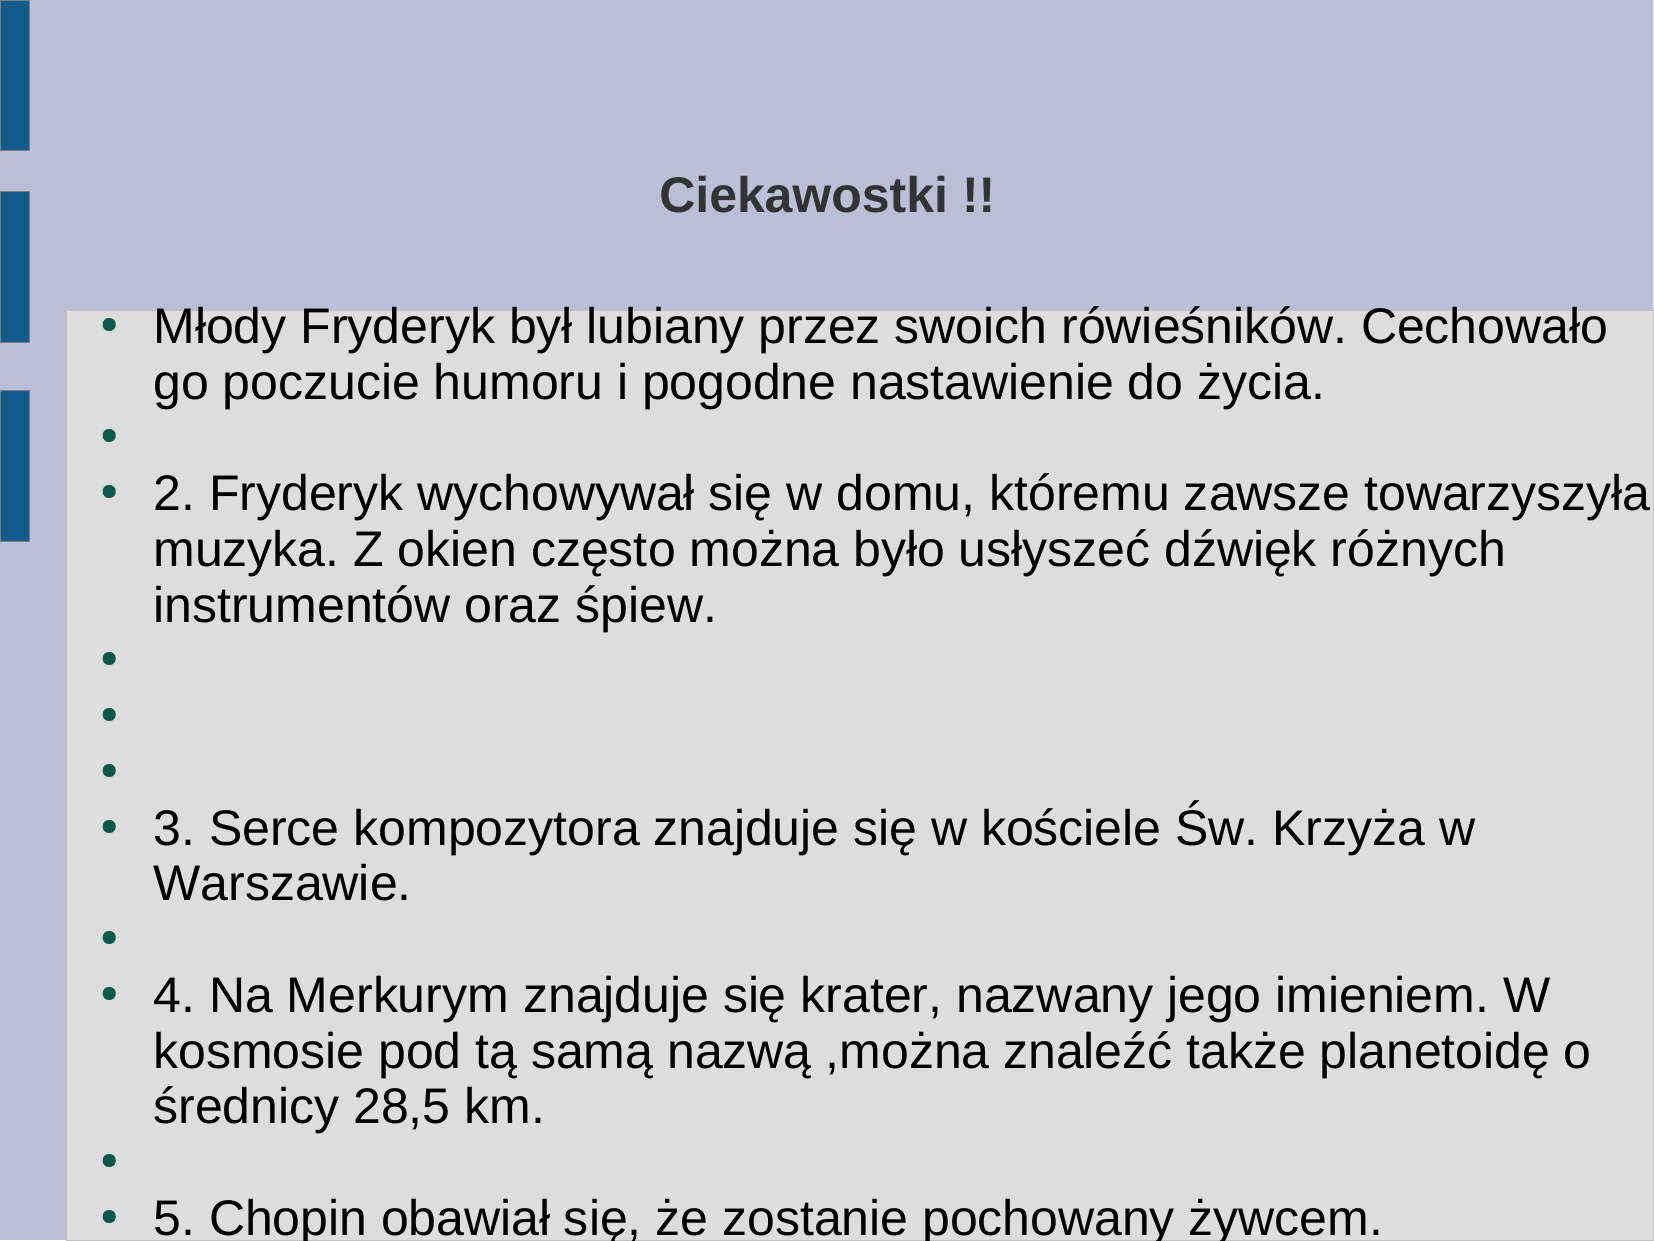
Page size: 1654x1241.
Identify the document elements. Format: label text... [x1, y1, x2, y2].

title Ciekawostki !! [121, 91, 1534, 298]
list Młody Fryderyk był lubiany przez swoich rówieśników. Cechowało go poczucie humoru i pogodne nastawienie do życia. 2. Fryderyk wychowywał się w domu, któremu zawsze towarzyszyła muzyka. Z okien często można było usłyszeć dźwięk różnych instrumentów oraz śpiew. 3. Serce kompozytora znajduje się w kościele Św. Krzyża w Warszawie. 4. Na Merkurym znajduje się krater, nazwany jego imieniem. W kosmosie pod tą samą nazwą ,można znaleźć także planetoidę o średnicy 28,5 km. 5. Chopin obawiał się, że zostanie pochowany żywcem. . [82, 298, 1654, 1241]
